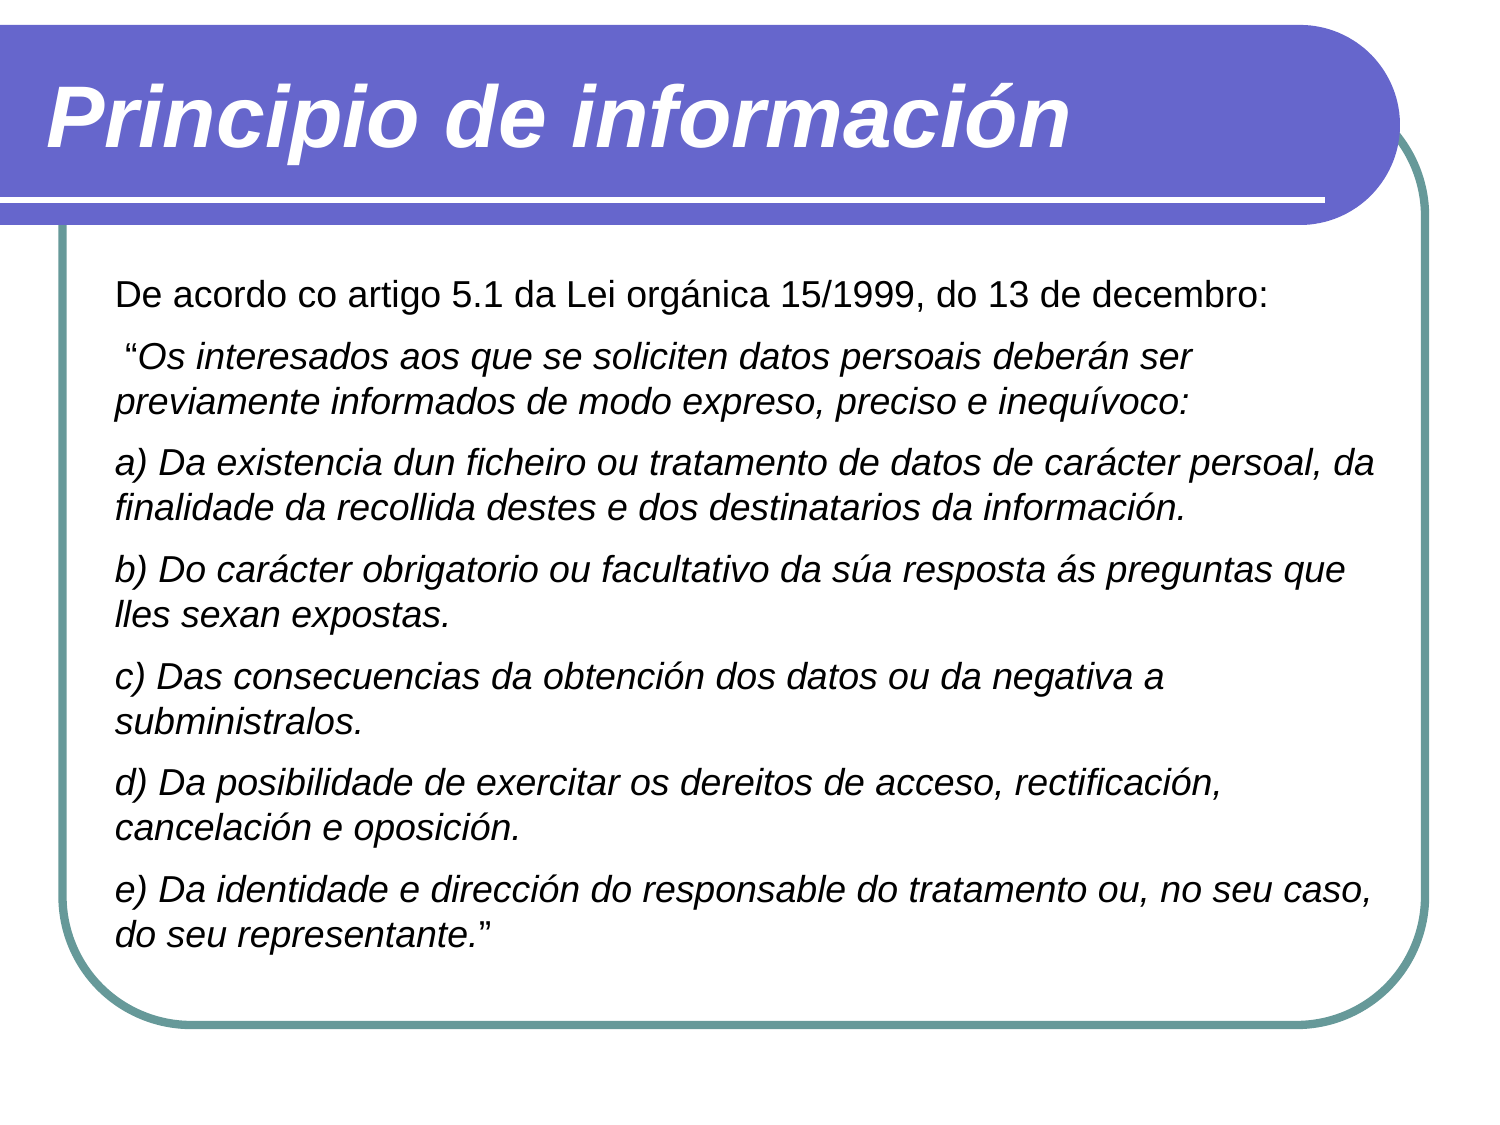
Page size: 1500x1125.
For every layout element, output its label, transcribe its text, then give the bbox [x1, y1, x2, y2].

title Principio de información [31, 0, 1347, 226]
list De acordo co artigo 5.1 da Lei orgánica 15/1999, do 13 de decembro: “Os interesados aos que se soliciten datos persoais deberán ser previamente informados de modo expreso, preciso e inequívoco: a) Da existencia dun ficheiro ou tratamento de datos de carácter persoal, da finalidade da recollida destes e dos destinatarios da información. b) Do carácter obrigatorio ou facultativo da súa resposta ás preguntas que lles sexan expostas. c) Das consecuencias da obtención dos datos ou da negativa a subministralos. d) Da posibilidade de exercitar os dereitos de acceso, rectificación, cancelación e oposición. e) Da identidade e dirección do responsable do tratamento ou, no seu caso, do seu representante.” [99, 262, 1401, 1025]
